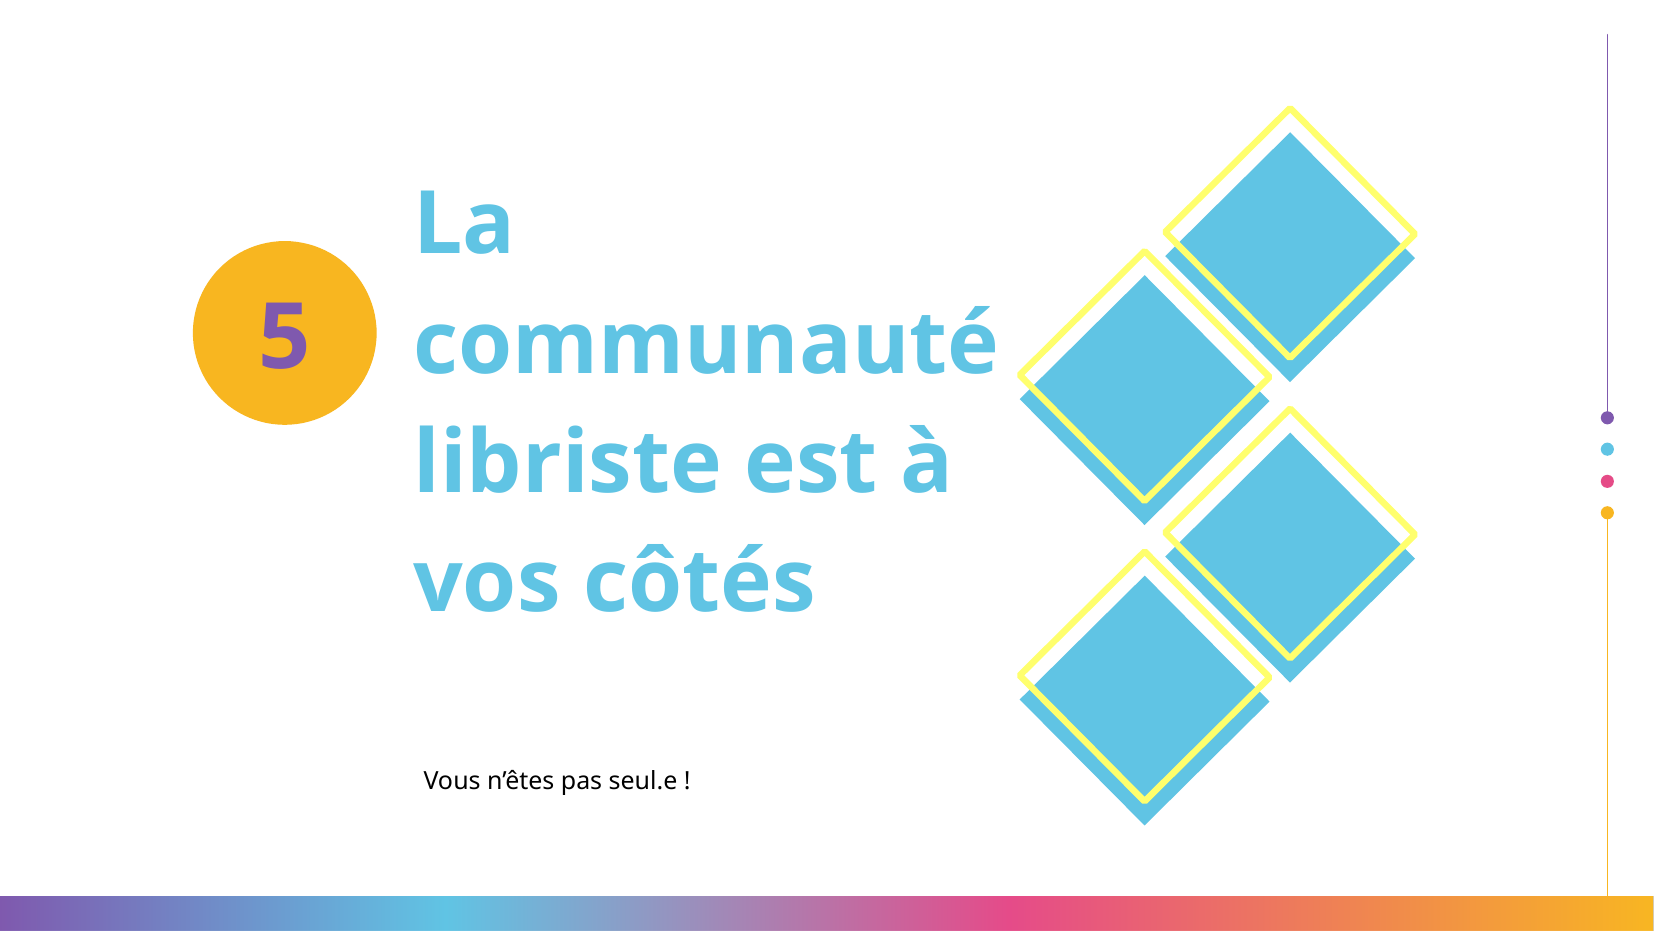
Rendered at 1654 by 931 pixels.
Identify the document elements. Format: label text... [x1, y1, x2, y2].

text_box 5 [192, 241, 377, 425]
title Vous n’êtes pas seul.e ! [423, 692, 910, 868]
title La communauté libriste est à vos côtés [413, 100, 1052, 697]
picture [0, 896, 1654, 931]
